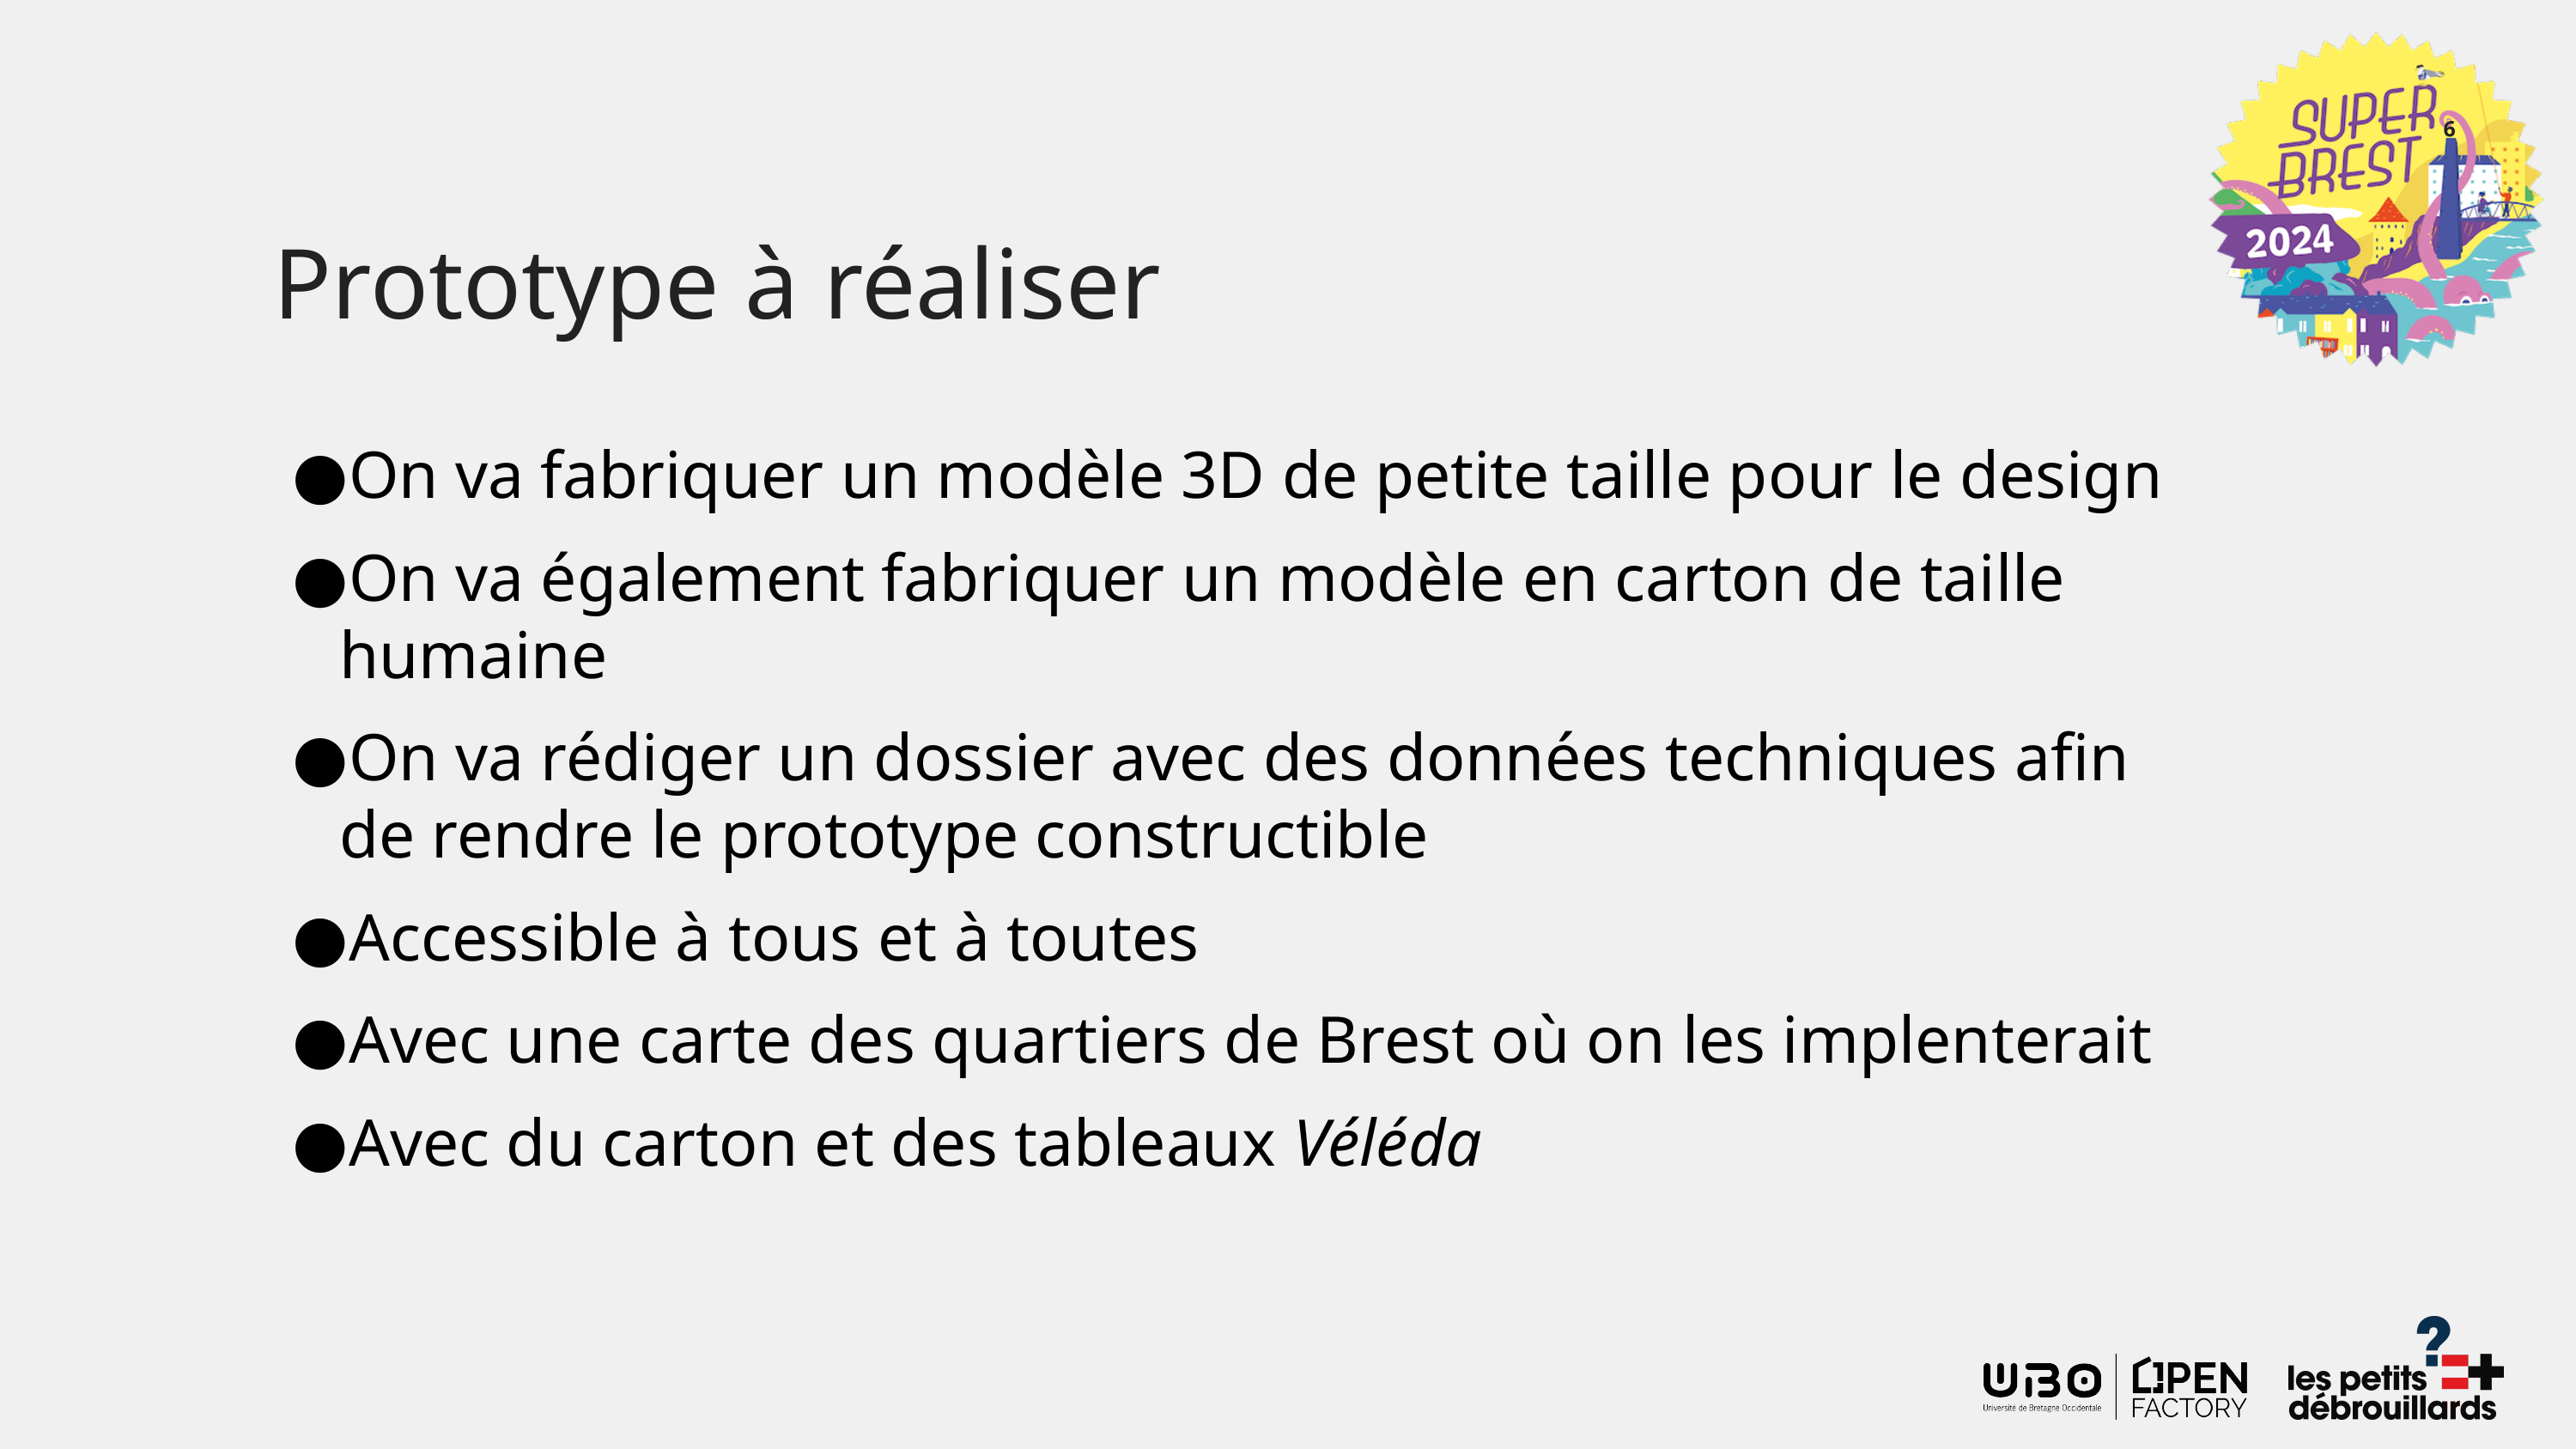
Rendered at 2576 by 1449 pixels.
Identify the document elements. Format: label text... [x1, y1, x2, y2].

slide_number <numéro> [2307, 93, 2456, 145]
picture [2176, 0, 2576, 400]
list On va fabriquer un modèle 3D de petite taille pour le design On va également fabriquer un modèle en carton de taille humaine On va rédiger un dossier avec des données techniques afin de rendre le prototype constructible Accessible à tous et à toutes Avec une carte des quartiers de Brest où on les implenterait Avec du carton et des tableaux Véléda [275, 433, 2188, 1122]
picture [1984, 1354, 2247, 1420]
title Prototype à réaliser [273, 217, 1741, 434]
picture [2288, 1316, 2504, 1420]
